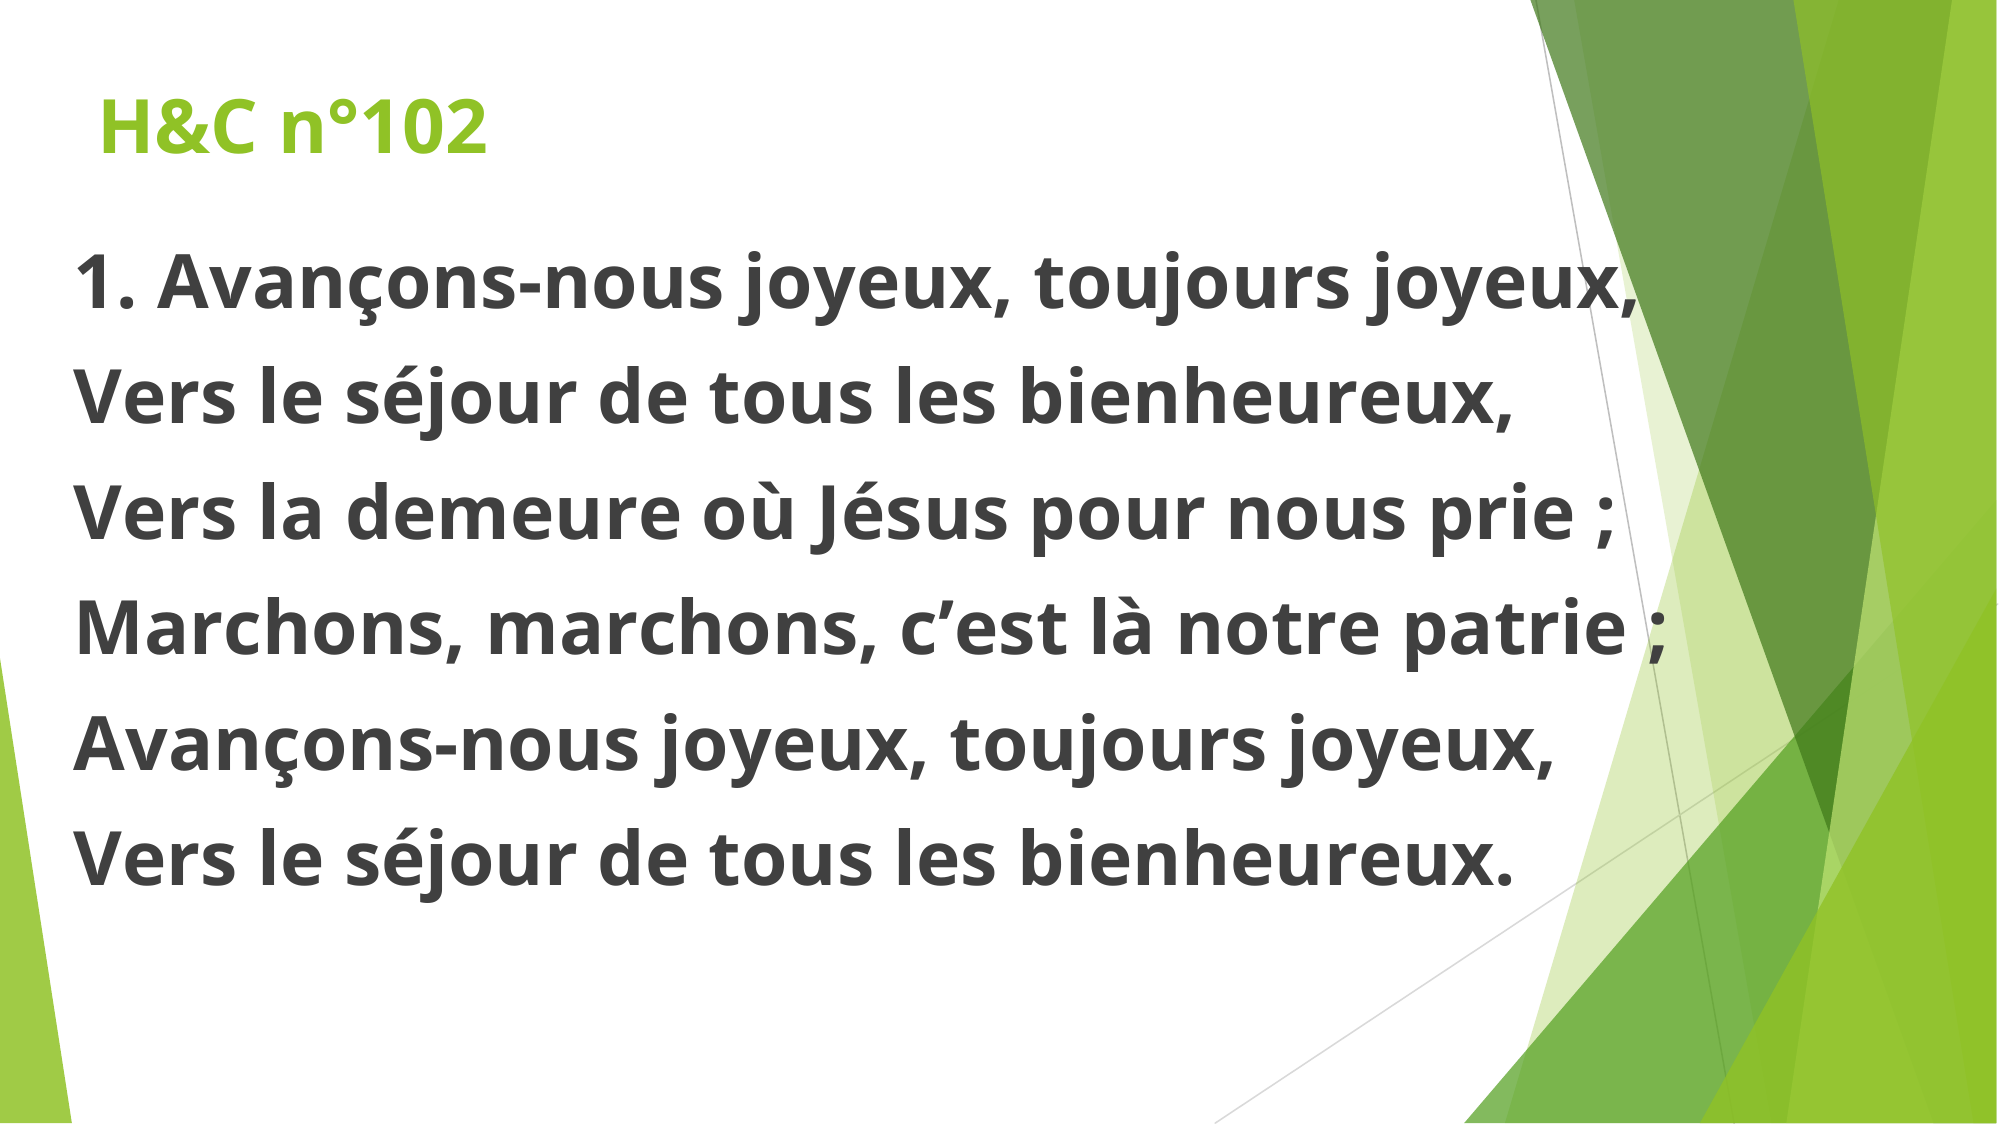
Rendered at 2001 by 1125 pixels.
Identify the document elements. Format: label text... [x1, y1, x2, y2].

text_box H&C n°102 [82, 70, 1522, 178]
text_box 1. Avançons-nous joyeux, toujours joyeux, Vers le séjour de tous les bienheureux, Vers la demeure où Jésus pour nous prie ; Marchons, marchons, c’est là notre patrie ; Avançons-nous joyeux, toujours joyeux, Vers le séjour de tous les bienheureux. [59, 212, 2001, 1037]
